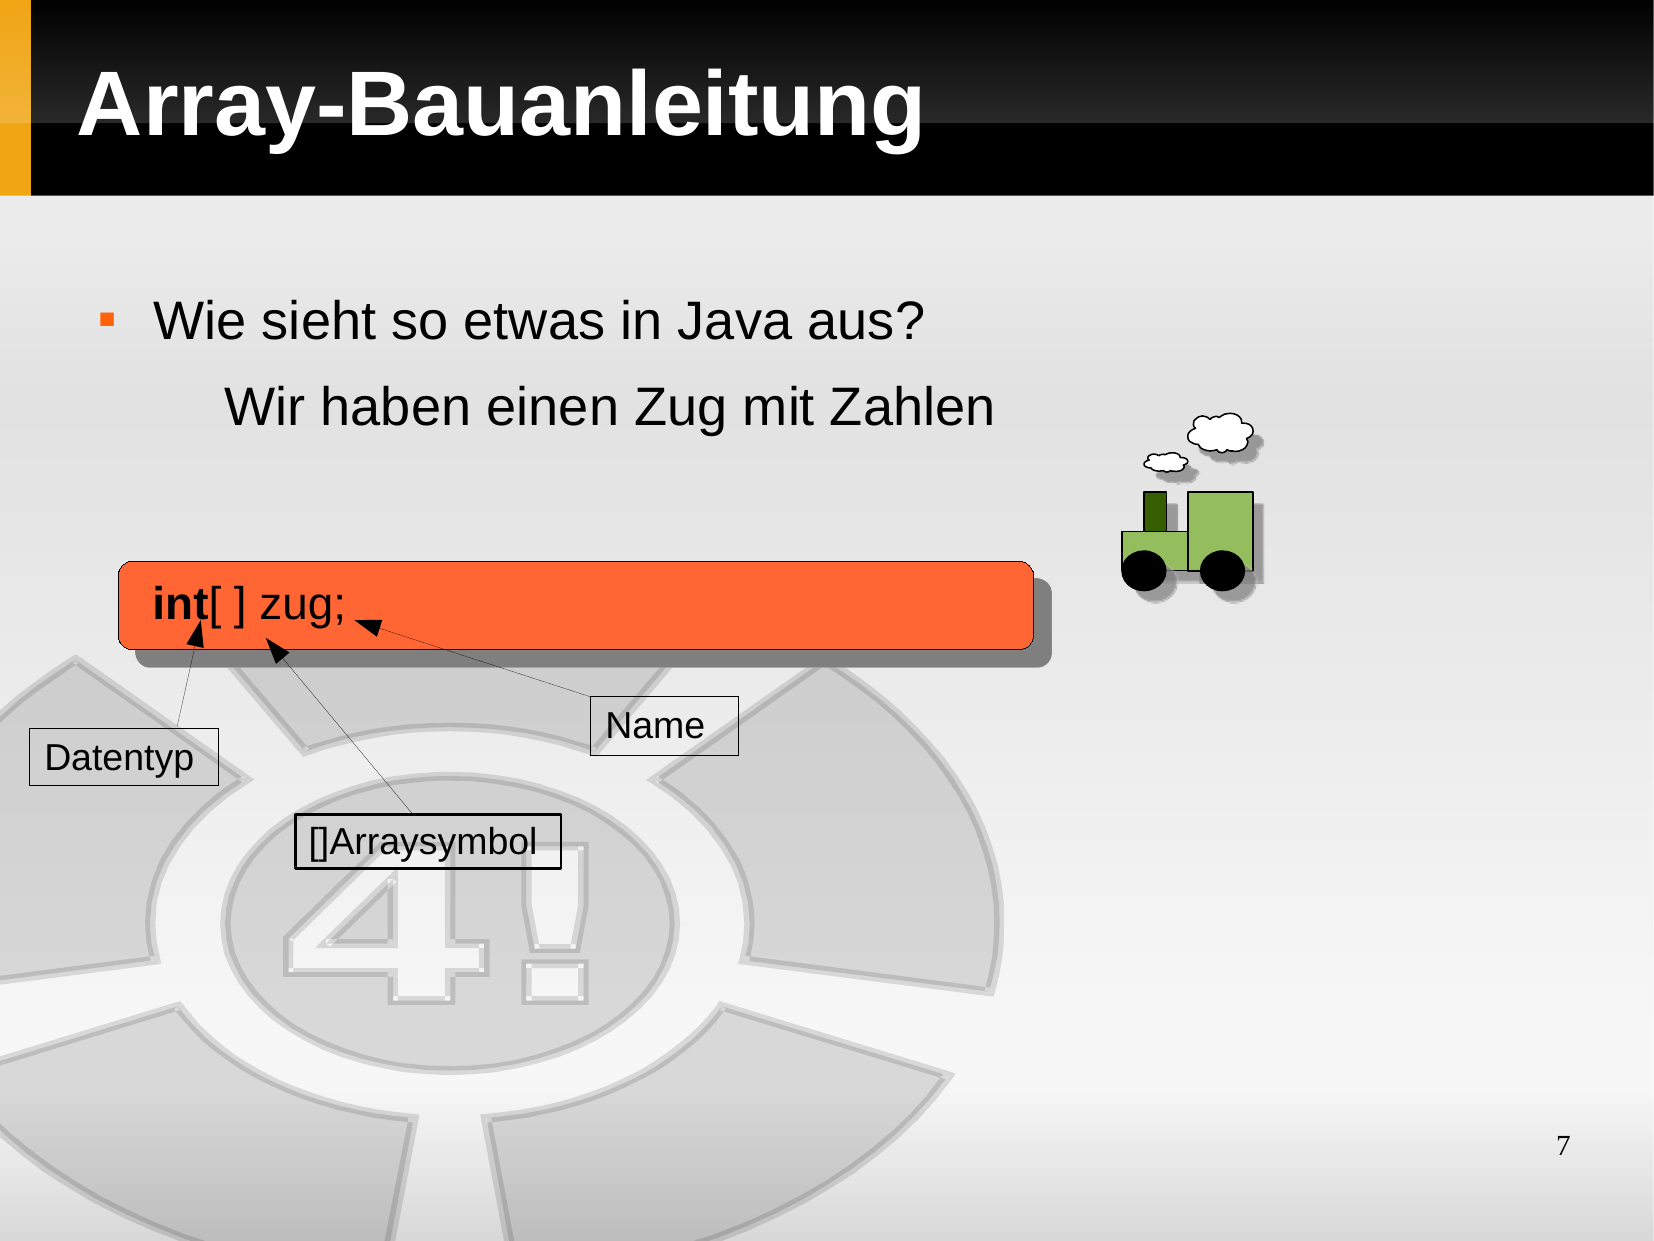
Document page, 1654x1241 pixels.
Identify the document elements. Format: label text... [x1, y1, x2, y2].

text_box Datentyp [29, 728, 219, 786]
list Wie sieht so etwas in Java aus? Wir haben einen Zug mit Zahlen [82, 290, 1300, 522]
title Array-Bauanleitung [76, 7, 1565, 200]
text_box int[ ] zug; [137, 570, 699, 663]
picture [0, 0, 1654, 1241]
text_box []Arraysymbol [295, 814, 562, 869]
text_box [118, 561, 1034, 650]
text_box [1121, 522, 1254, 591]
text_box Name [590, 696, 739, 756]
